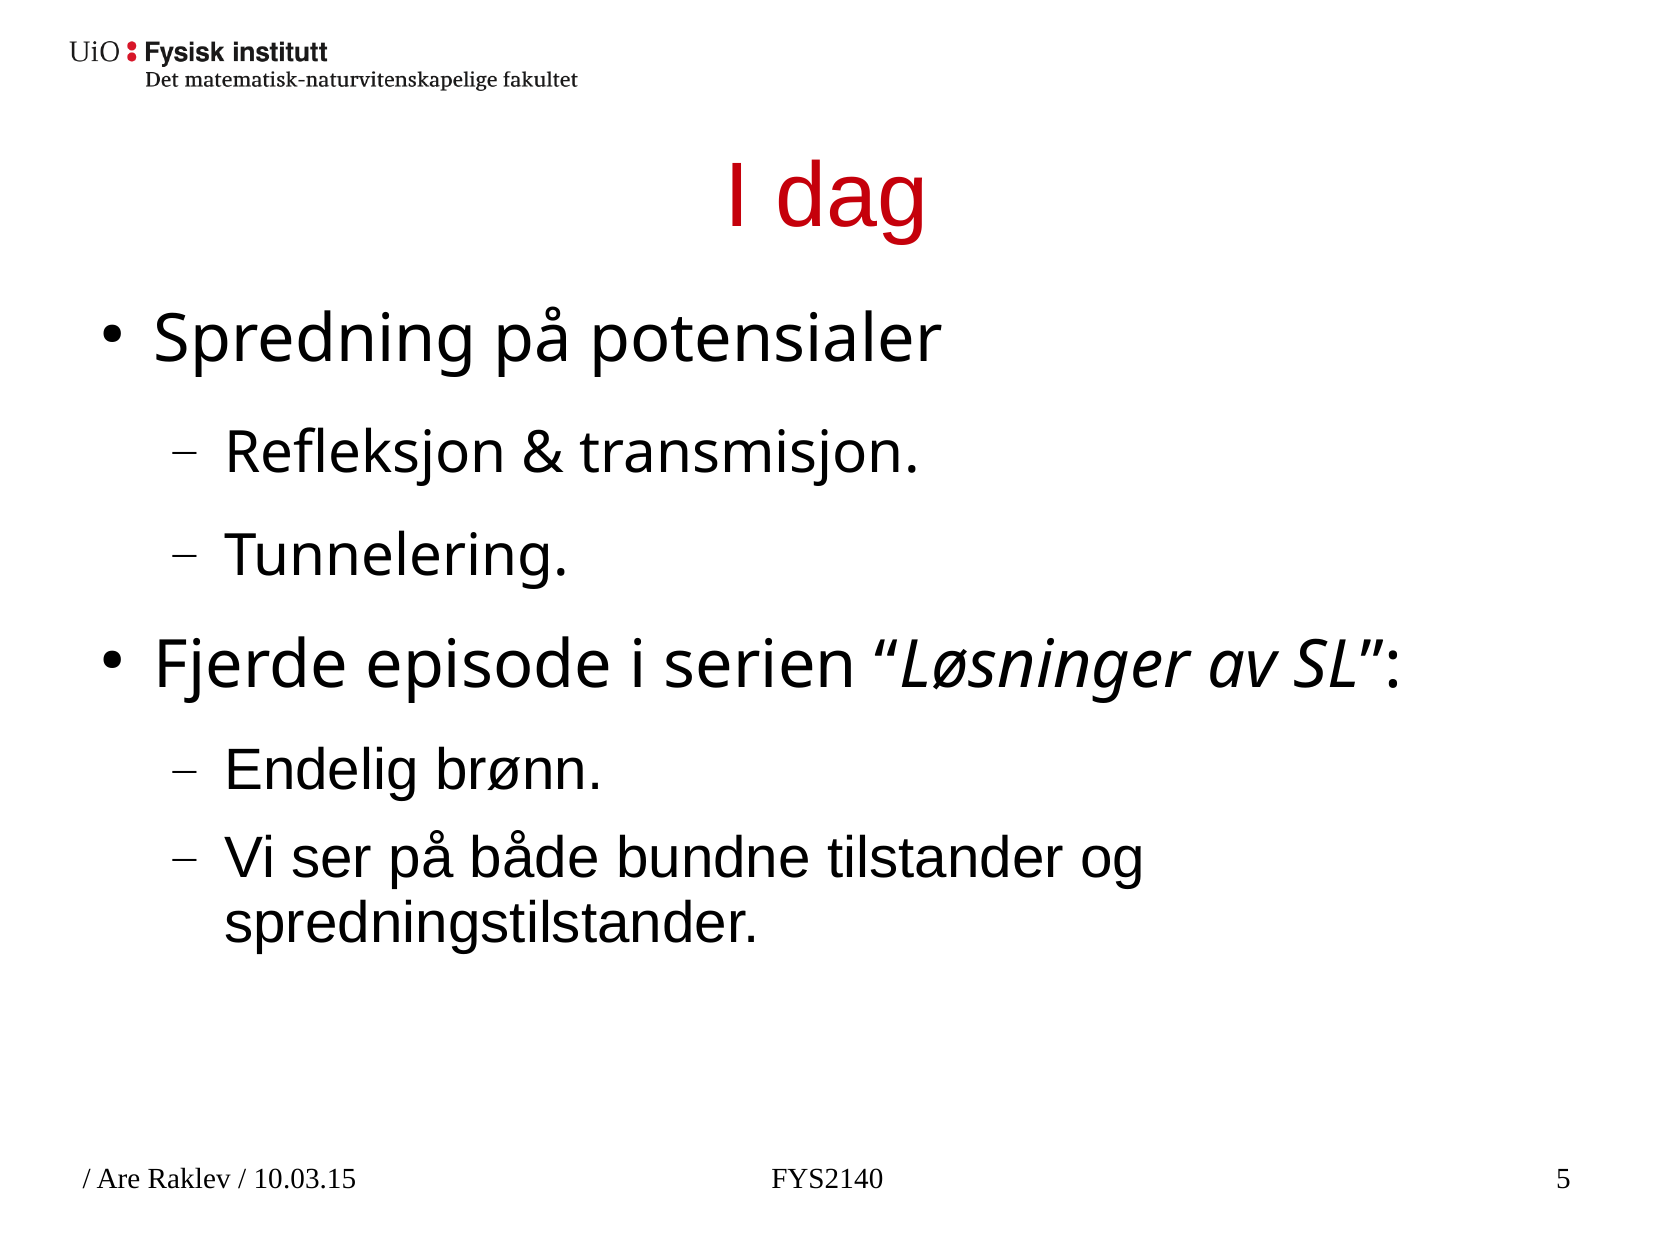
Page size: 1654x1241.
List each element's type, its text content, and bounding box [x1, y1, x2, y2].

list Spredning på potensialer Refleksjon & transmisjon. Tunnelering. Fjerde episode i serien “Løsninger av SL”: Endelig brønn. Vi ser på både bundne tilstander og spredningstilstander. [82, 290, 1501, 1126]
title I dag [82, 90, 1571, 298]
picture [68, 37, 581, 93]
